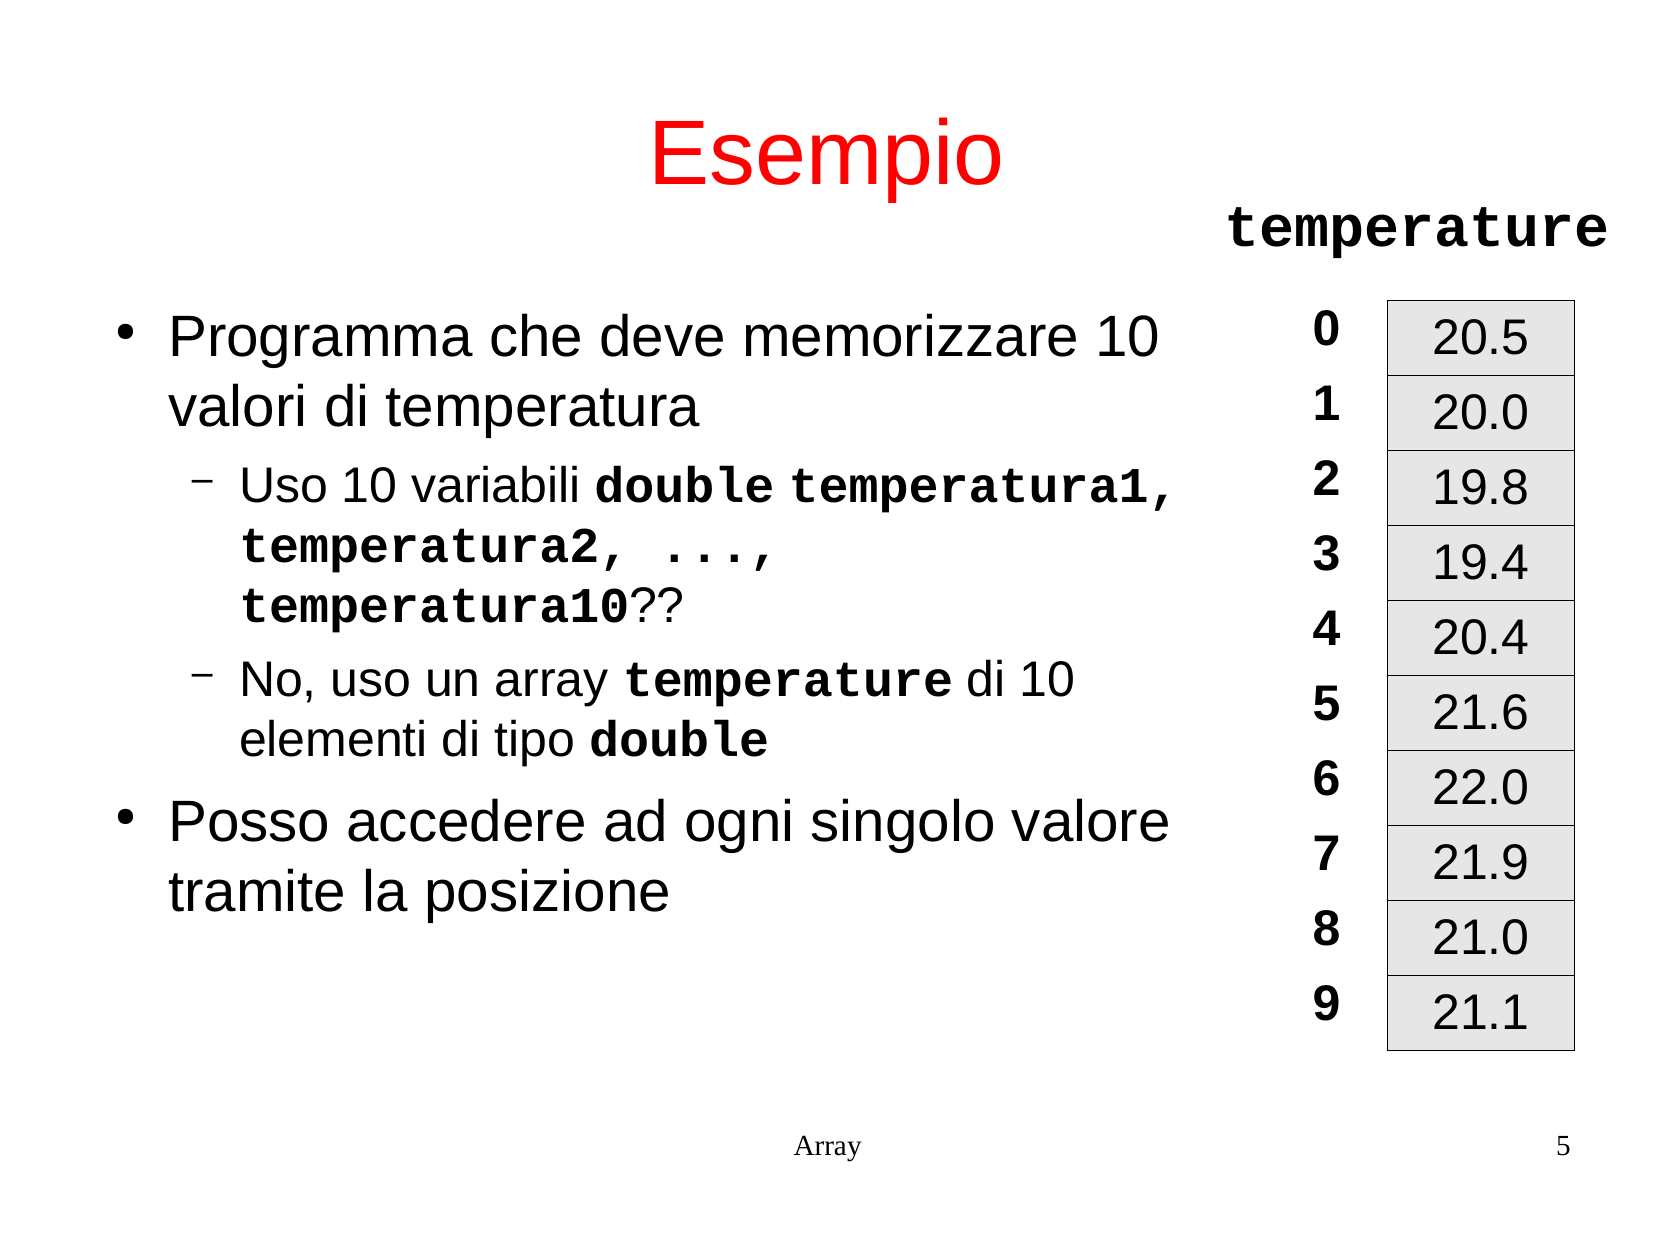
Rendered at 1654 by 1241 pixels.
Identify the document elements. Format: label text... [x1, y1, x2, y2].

text_box 7 [1312, 825, 1388, 881]
text_box 22.0 [1387, 750, 1575, 825]
text_box 21.1 [1387, 975, 1575, 1051]
text_box 19.4 [1387, 525, 1575, 600]
text_box 21.6 [1387, 675, 1575, 750]
list Programma che deve memorizzare 10 valori di temperatura Uso 10 variabili double temperatura1, temperatura2, ..., temperatura10?? No, uso un array temperature di 10 elementi di tipo double Posso accedere ad ogni singolo valore tramite la posizione [82, 290, 1201, 1109]
text_box 21.0 [1387, 900, 1575, 975]
text_box 1 [1312, 375, 1388, 431]
text_box 20.5 [1387, 300, 1575, 375]
text_box temperature [1221, 198, 1613, 263]
text_box 19.8 [1387, 450, 1575, 525]
text_box 20.4 [1387, 600, 1575, 675]
text_box 8 [1312, 900, 1388, 956]
text_box 3 [1312, 525, 1388, 581]
text_box 0 [1312, 300, 1388, 356]
text_box 2 [1312, 450, 1388, 506]
text_box 4 [1312, 600, 1388, 656]
title Esempio [82, 49, 1571, 257]
text_box 9 [1312, 975, 1388, 1031]
text_box 21.9 [1387, 825, 1575, 900]
text_box 6 [1312, 750, 1388, 806]
text_box 20.0 [1387, 375, 1575, 450]
text_box 5 [1312, 675, 1388, 731]
